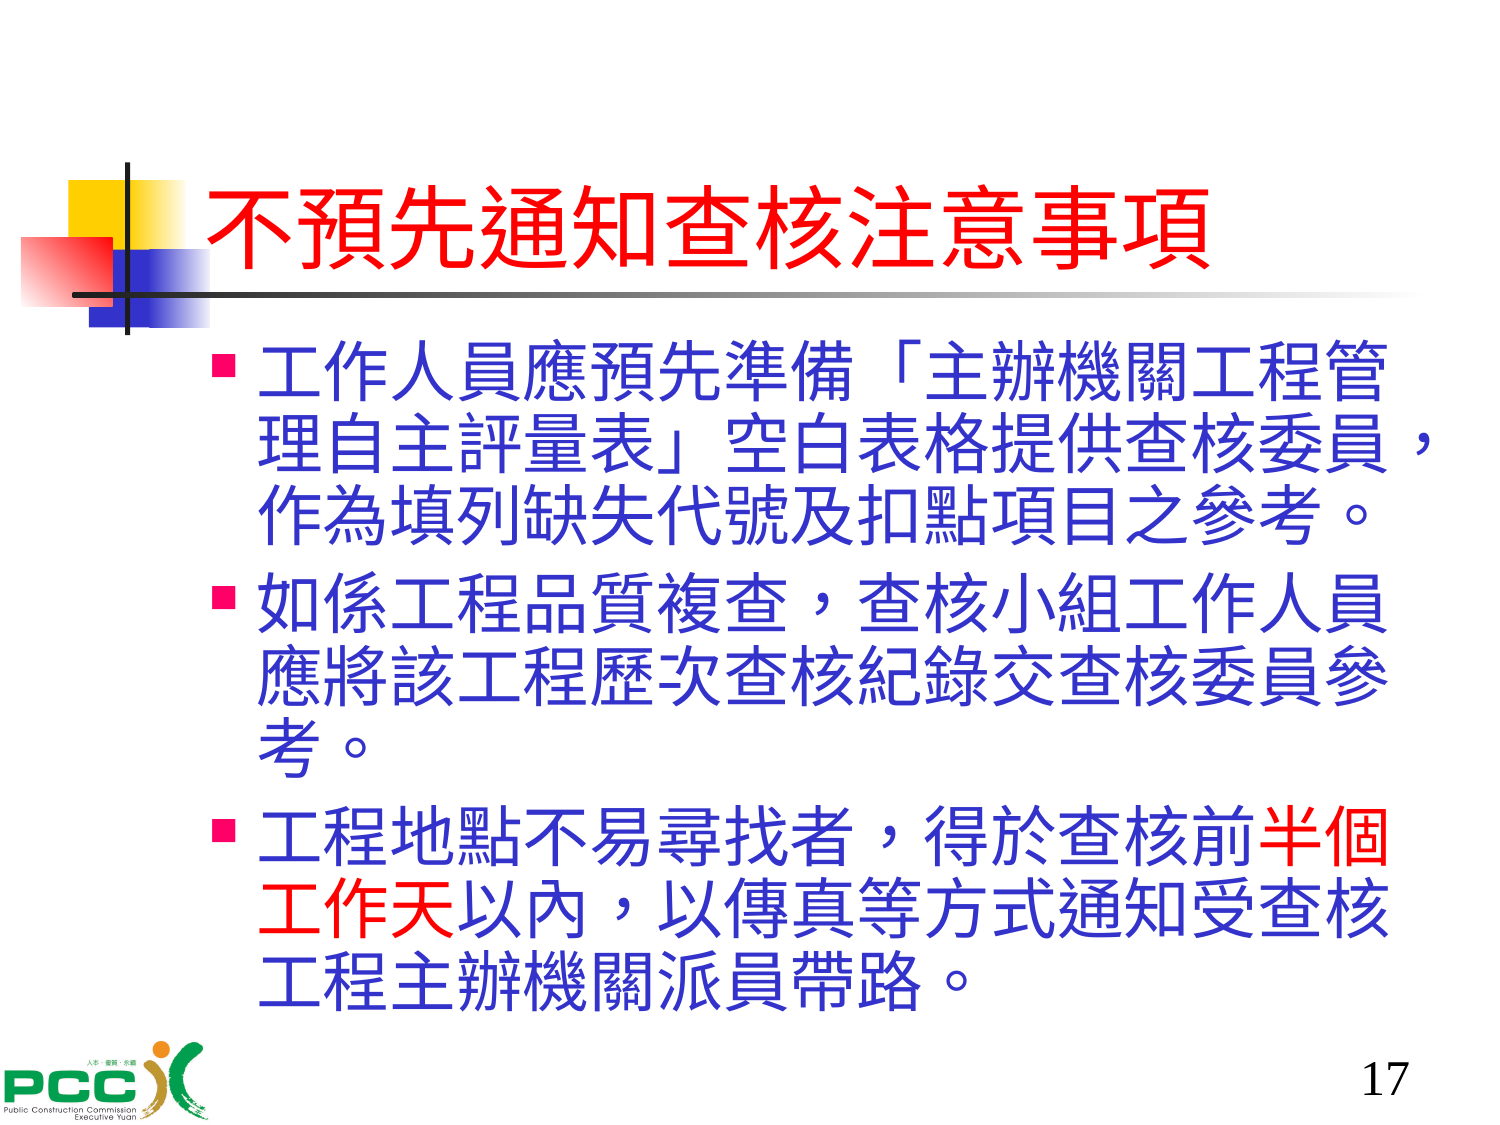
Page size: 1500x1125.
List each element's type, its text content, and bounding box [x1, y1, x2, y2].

title 不預先通知查核注意事項 [188, 101, 1468, 289]
picture [0, 1037, 226, 1125]
list 工作人員應預先準備「主辦機關工程管理自主評量表」空白表格提供查核委員，作為填列缺失代號及扣點項目之參考。 如係工程品質複查，查核小組工作人員應將該工程歷次查核紀錄交查核委員參考。 工程地點不易尋找者，得於查核前半個工作天以內，以傳真等方式通知受查核工程主辦機關派員帶路。 [193, 330, 1469, 1063]
